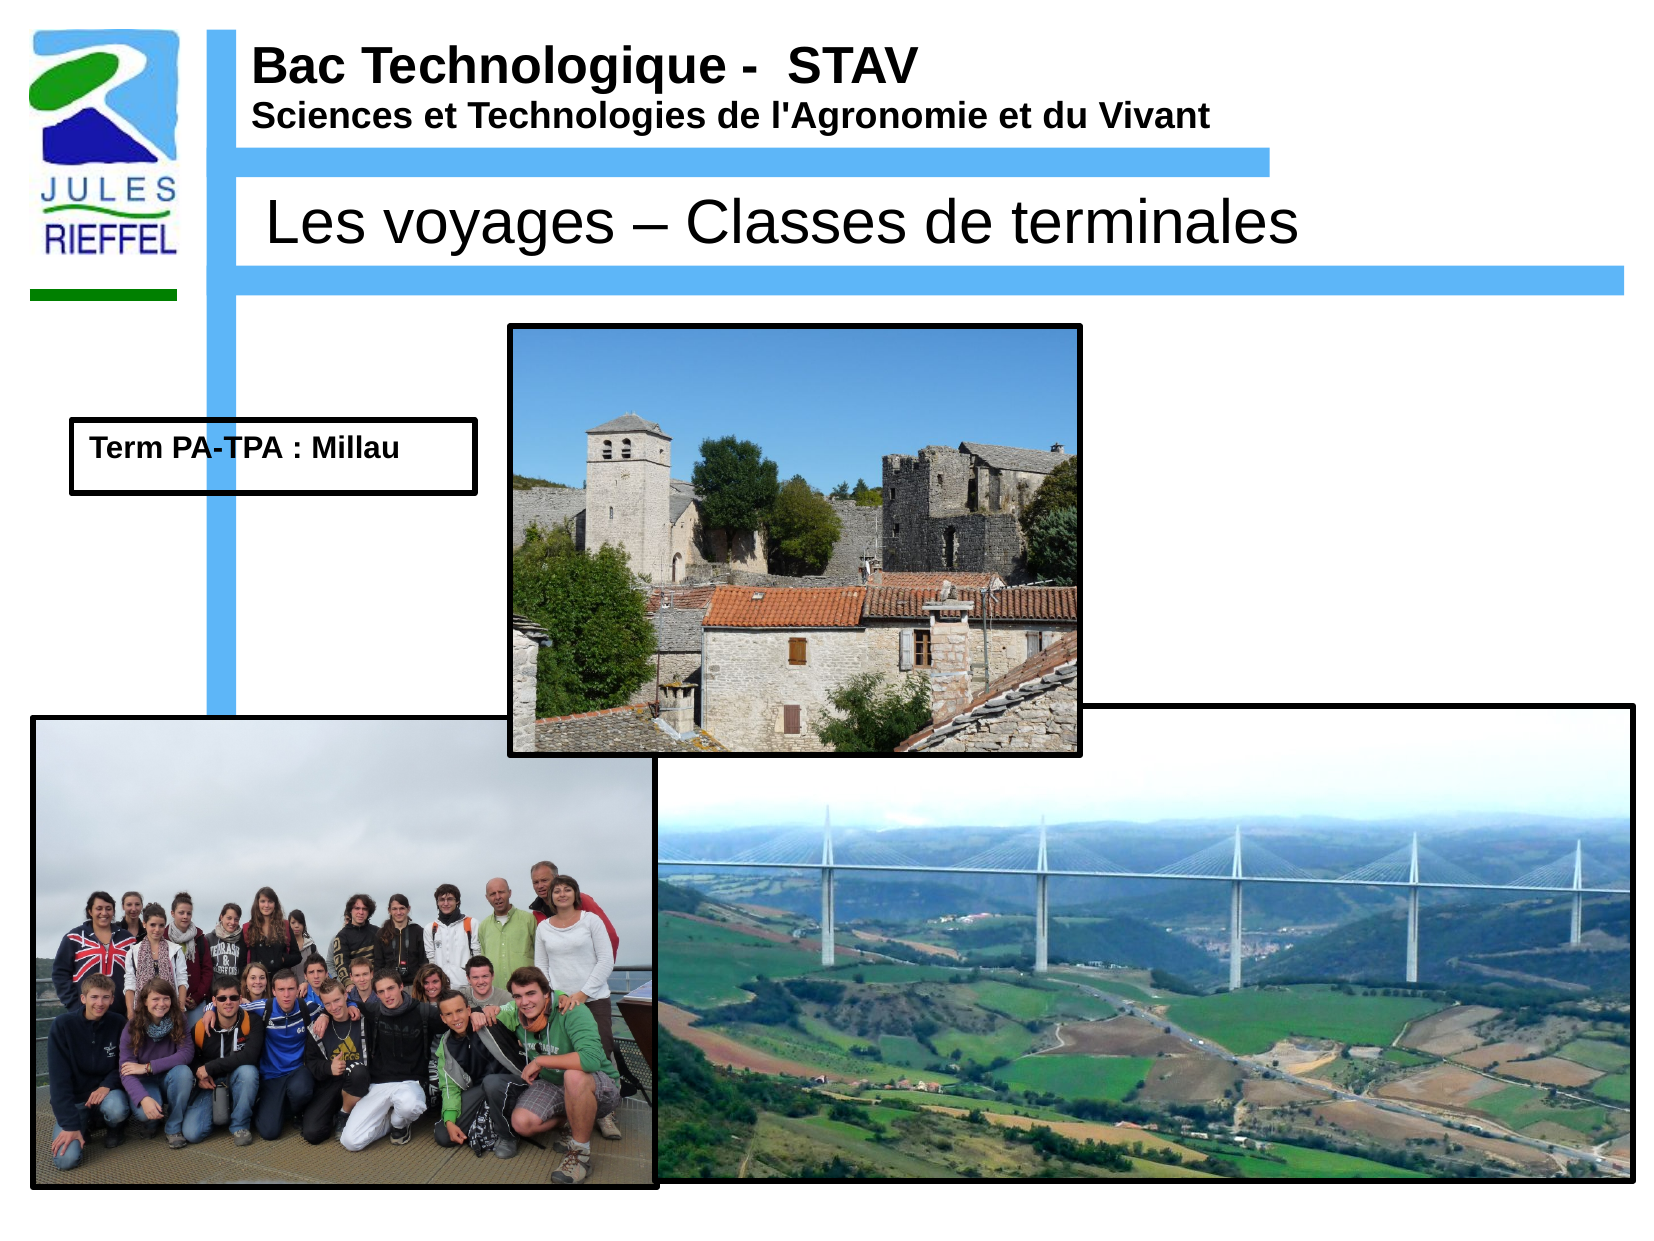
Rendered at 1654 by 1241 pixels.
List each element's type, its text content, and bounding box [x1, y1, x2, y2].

title Les voyages – Classes de terminales [265, 177, 1565, 266]
picture [29, 29, 186, 272]
picture [657, 708, 1631, 1178]
picture [512, 329, 1078, 753]
text_box Term PA-TPA : Millau [71, 420, 475, 494]
picture [35, 720, 654, 1185]
